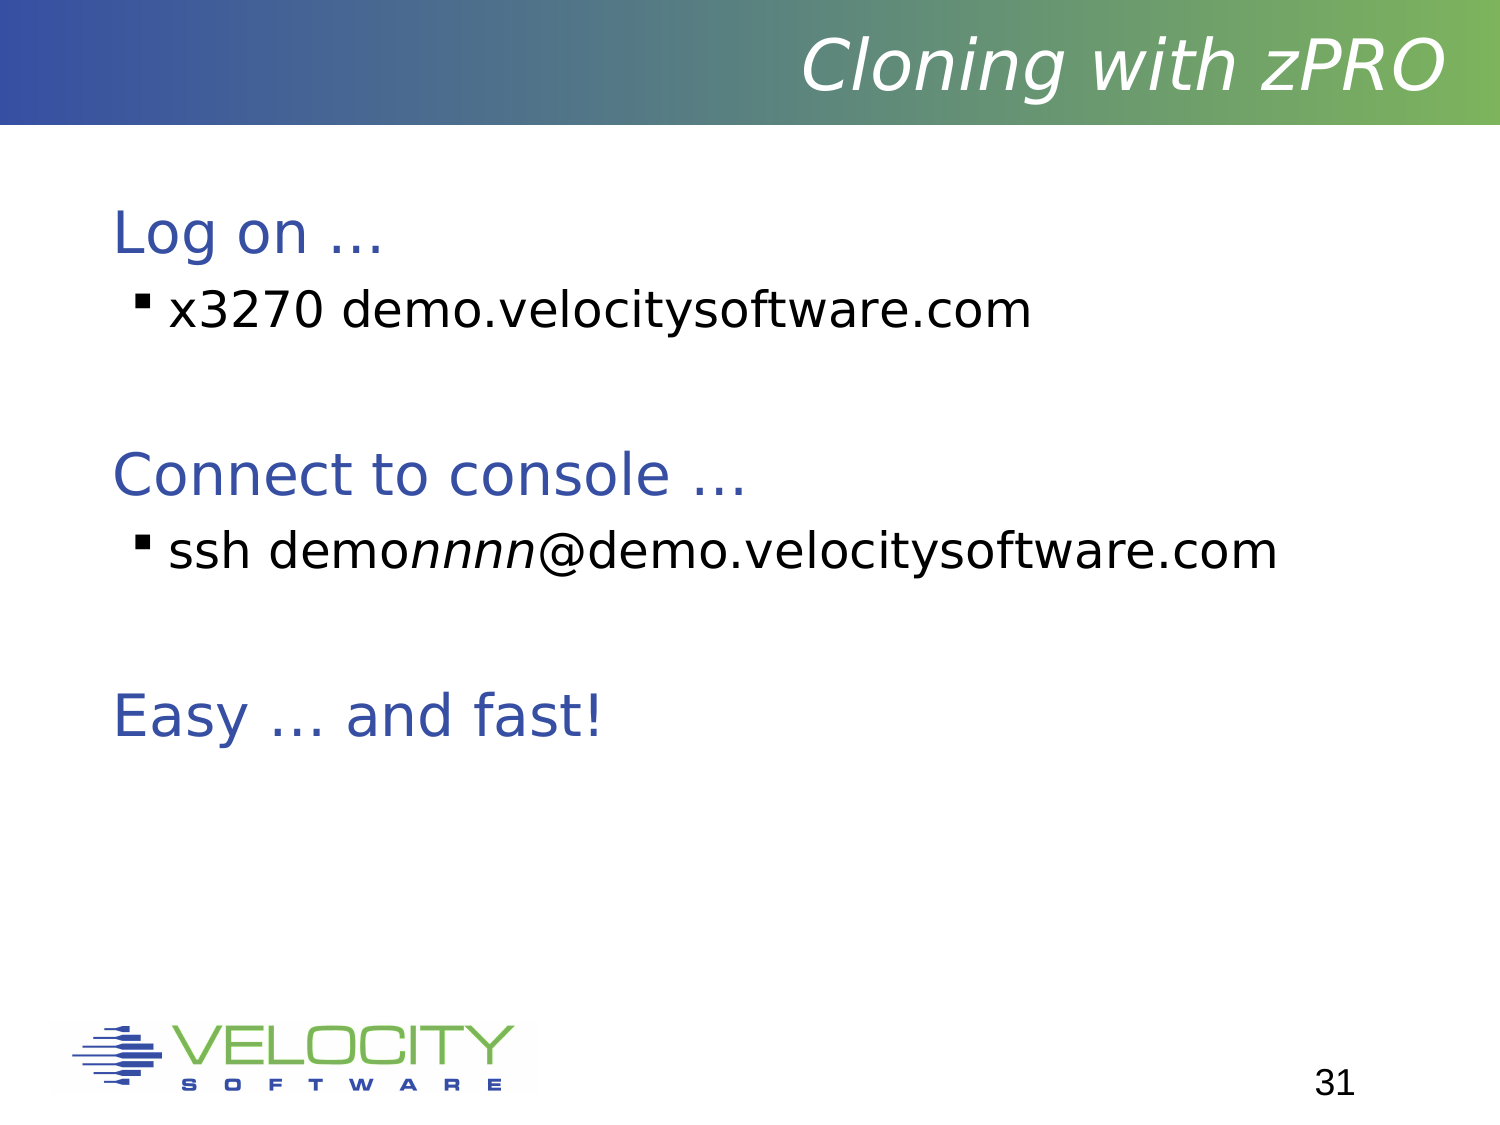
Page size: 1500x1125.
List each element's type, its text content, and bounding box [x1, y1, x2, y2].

title Cloning with zPRO [62, 12, 1463, 113]
list Log on … x3270 demo.velocitysoftware.com Connect to console … ssh demonnnn@demo.velocitysoftware.com Easy … and fast! [70, 187, 1438, 925]
picture [50, 1021, 538, 1094]
